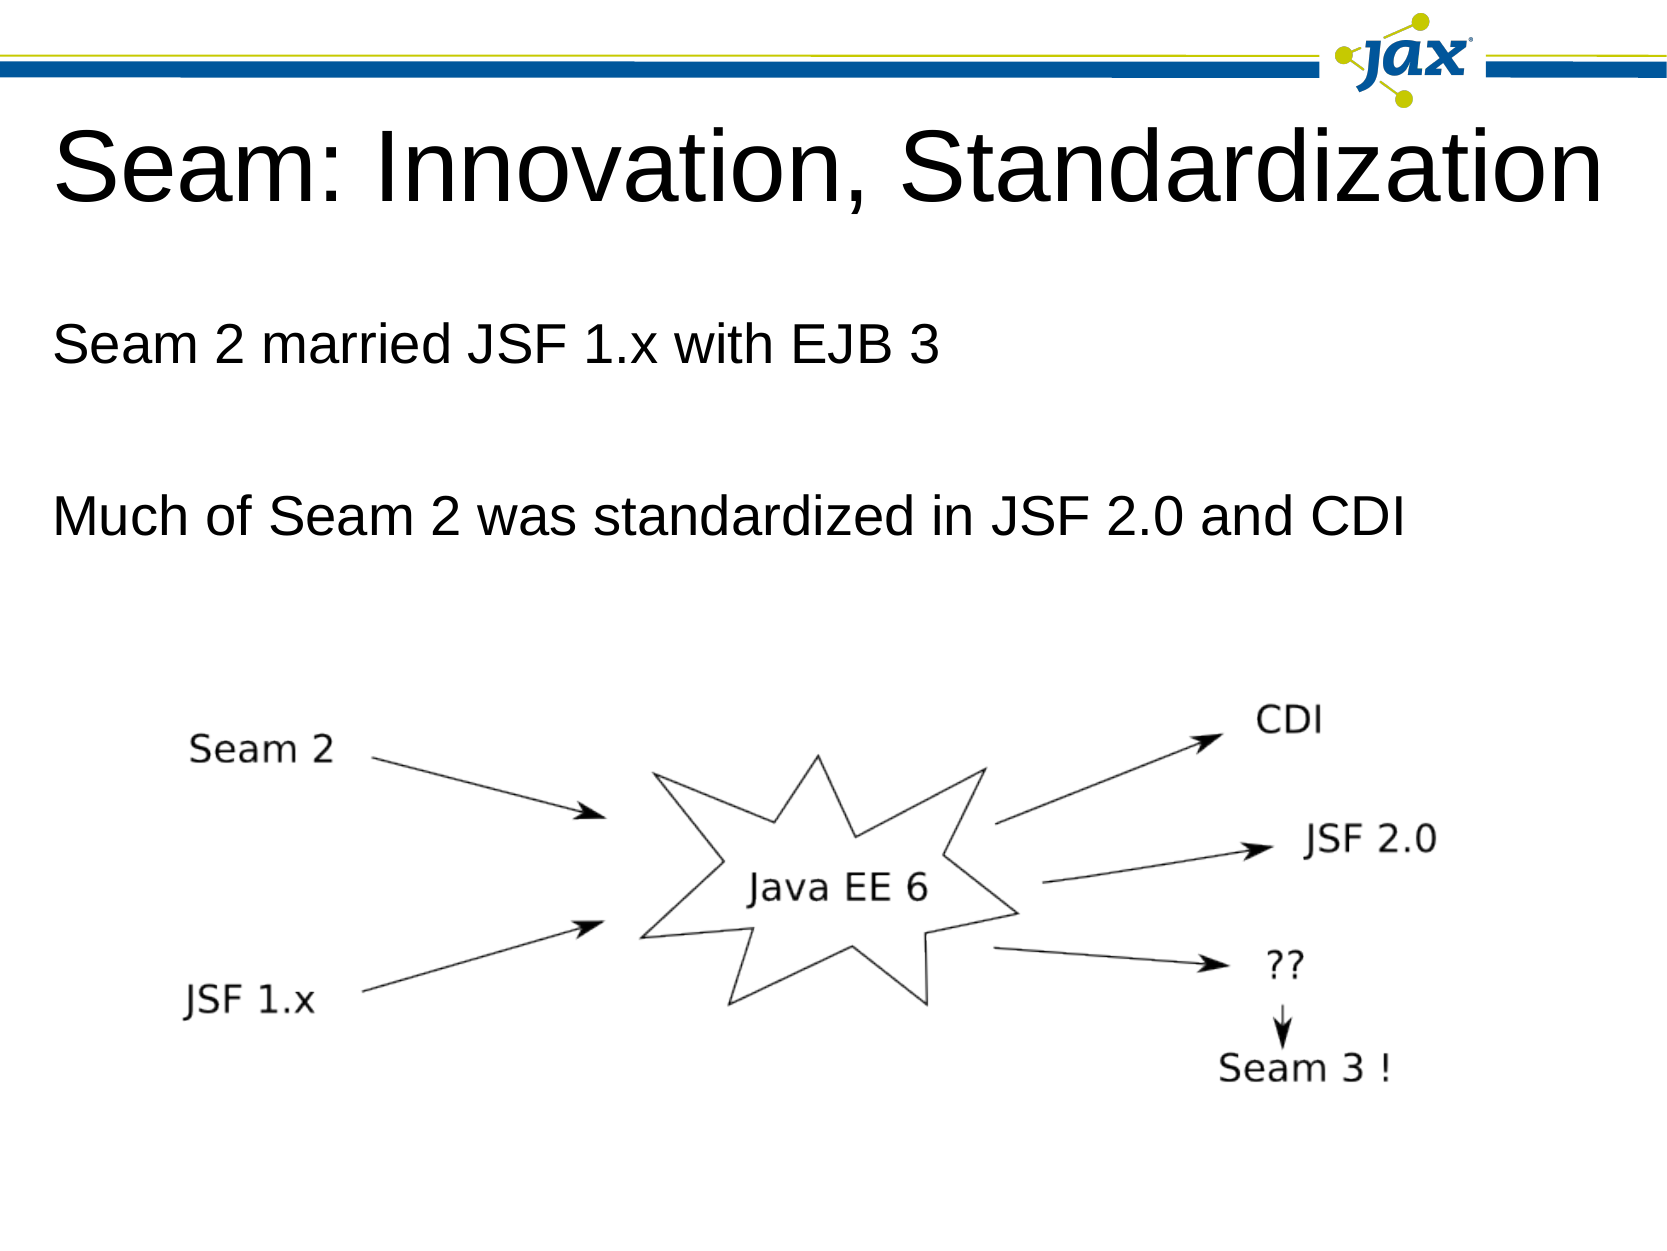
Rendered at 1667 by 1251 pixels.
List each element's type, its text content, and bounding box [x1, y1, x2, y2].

title Seam: Innovation, Standardization [37, 91, 1651, 230]
picture [1335, 13, 1473, 91]
picture [117, 637, 1481, 1125]
list Seam 2 married JSF 1.x with EJB 3 Much of Seam 2 was standardized in JSF 2.0 and CDI [37, 300, 1613, 694]
